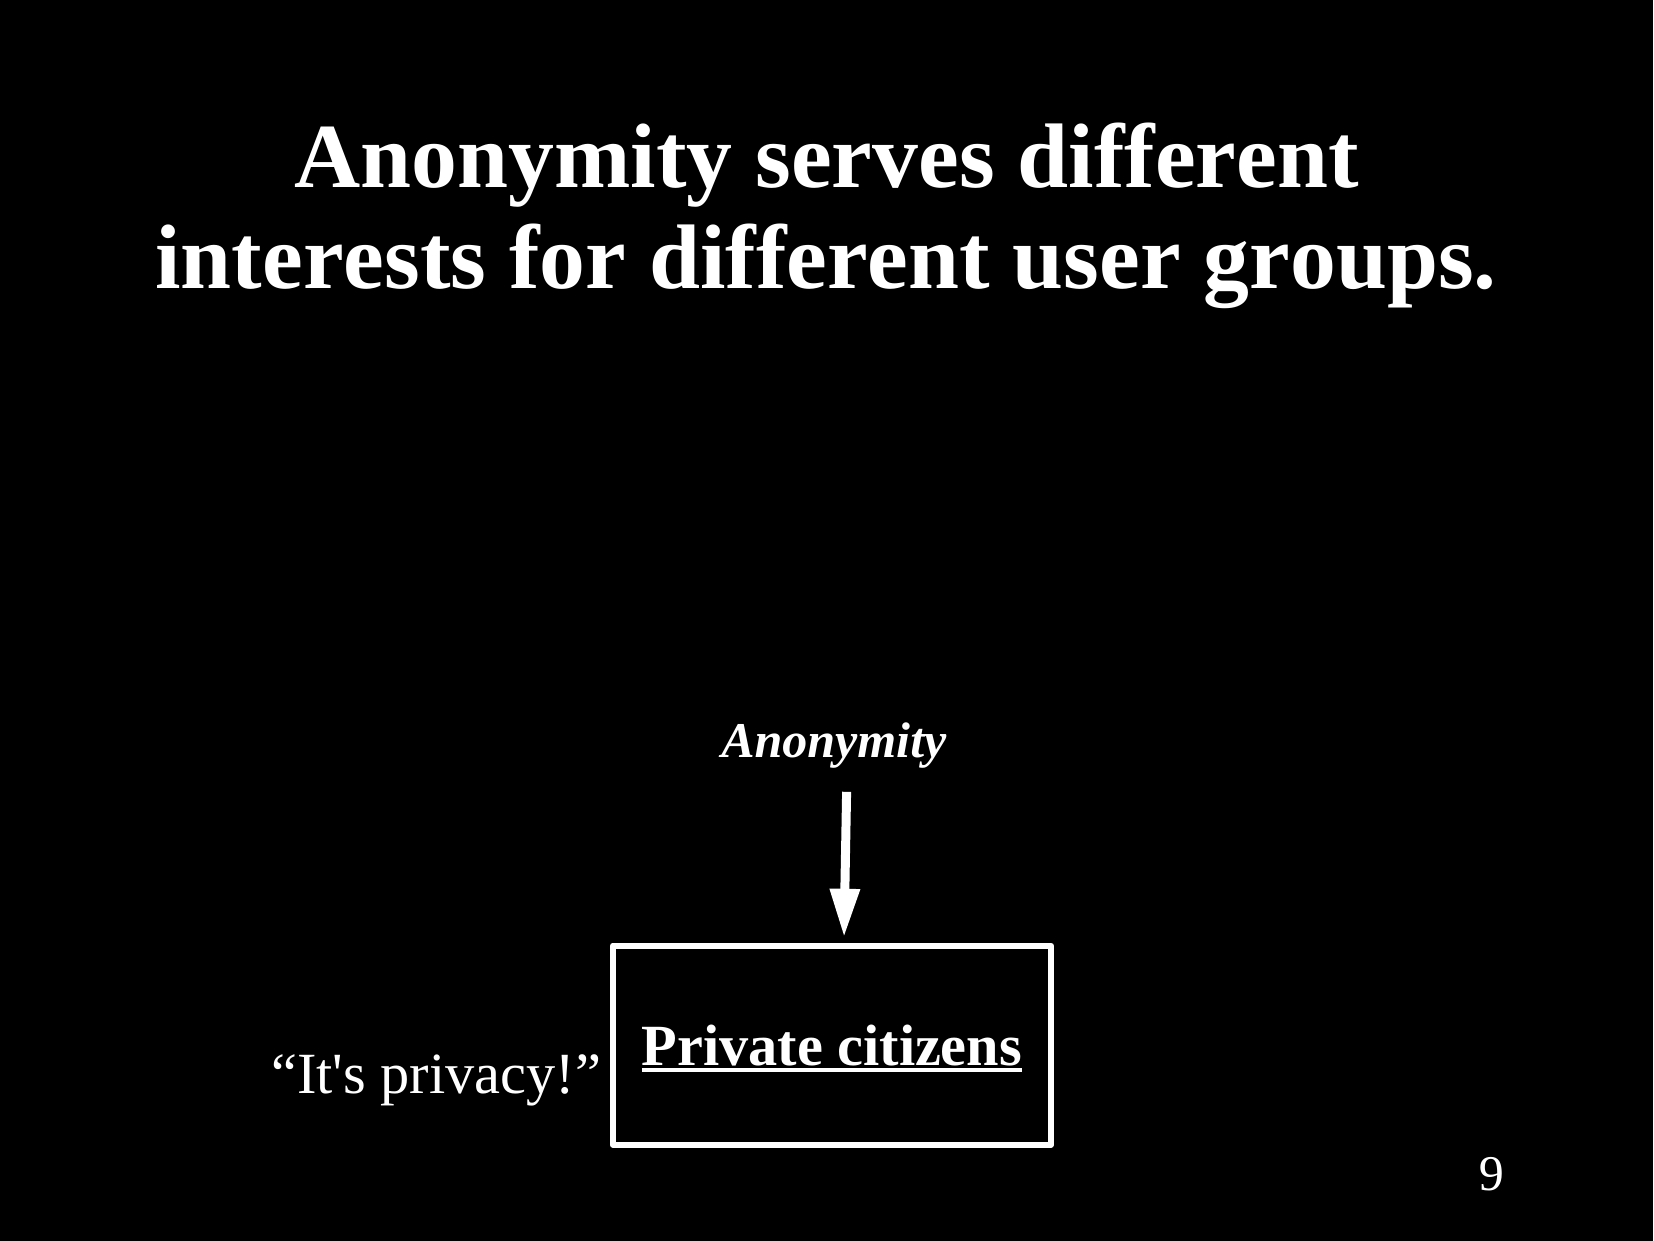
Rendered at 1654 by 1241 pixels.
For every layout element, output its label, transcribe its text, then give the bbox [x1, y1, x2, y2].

text_box Private citizens [612, 945, 1052, 1145]
text_box Anonymity [632, 668, 1036, 813]
text_box “It's privacy!” [271, 1041, 602, 1112]
title Anonymity serves different interests for different user groups. [121, 86, 1534, 327]
